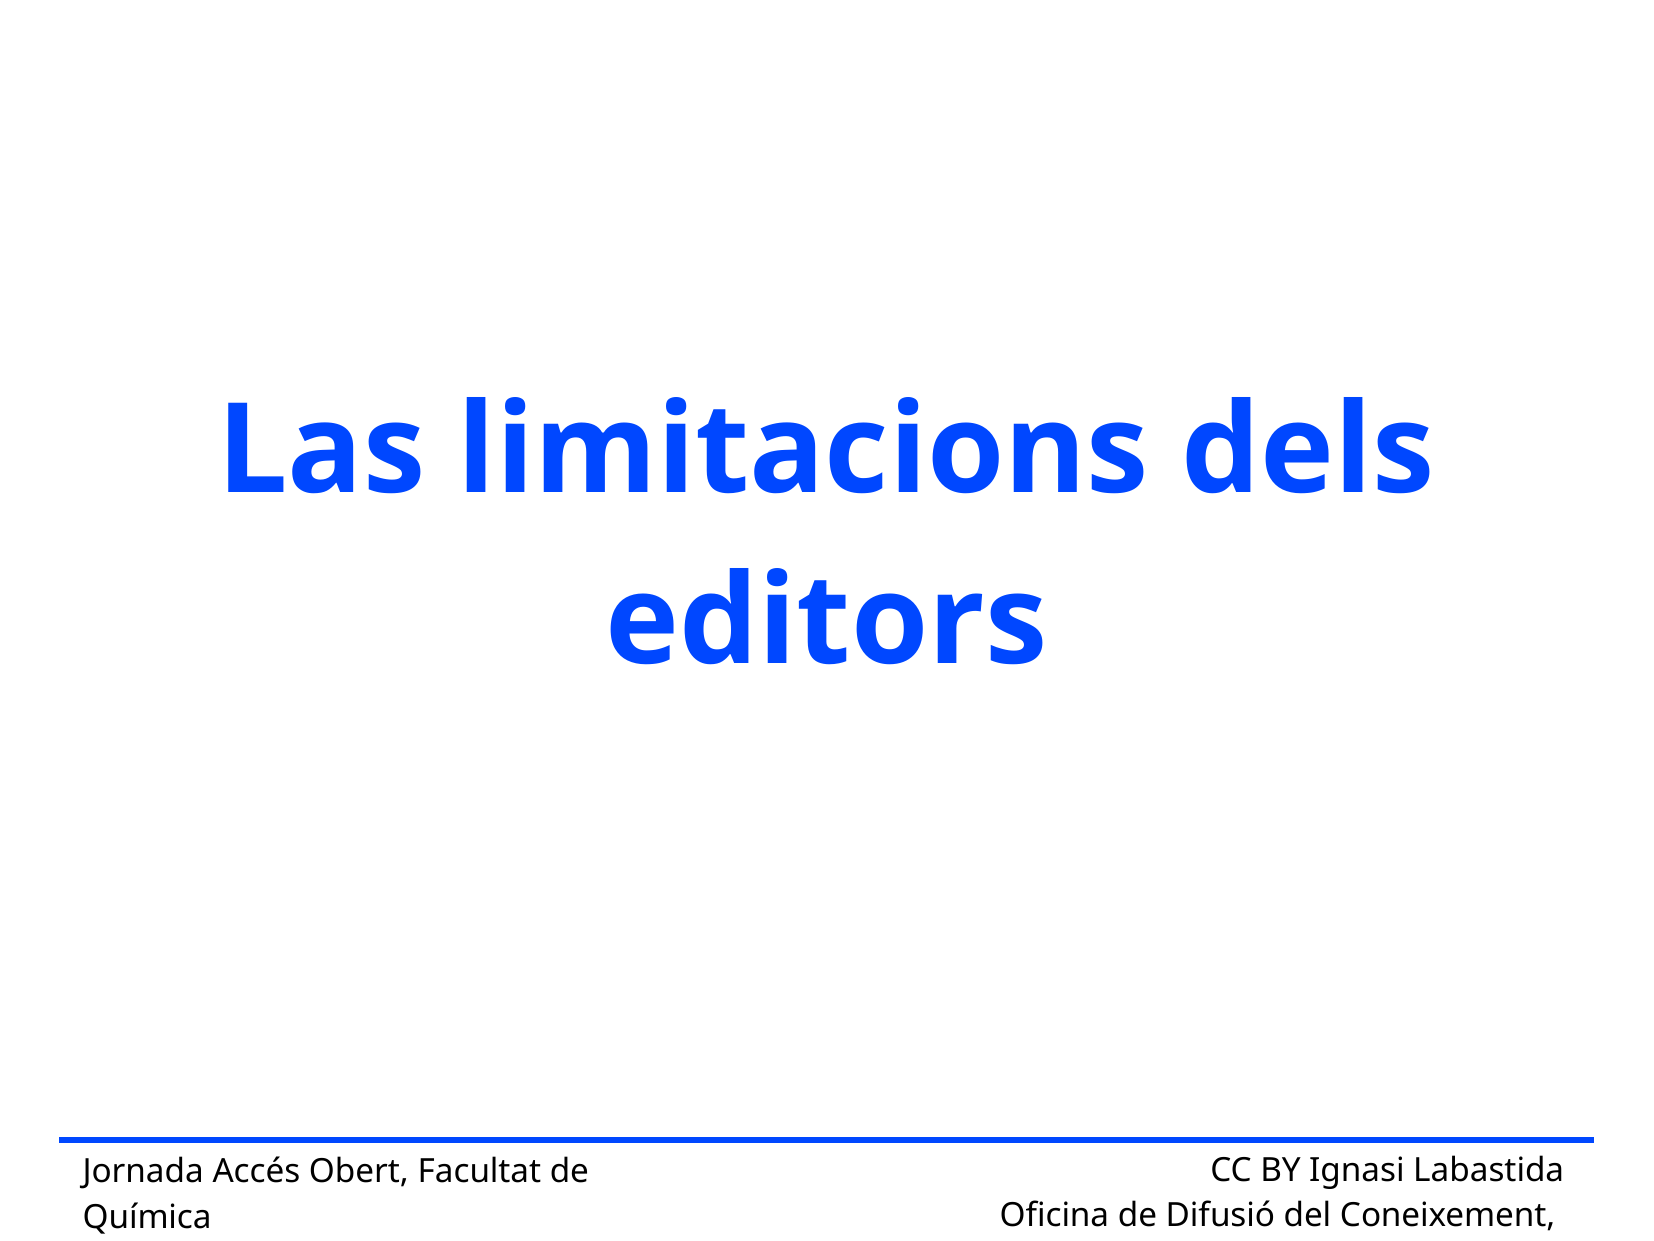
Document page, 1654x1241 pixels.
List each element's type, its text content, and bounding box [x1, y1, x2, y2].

subtitle Las limitacions dels editors [82, 49, 1571, 1010]
